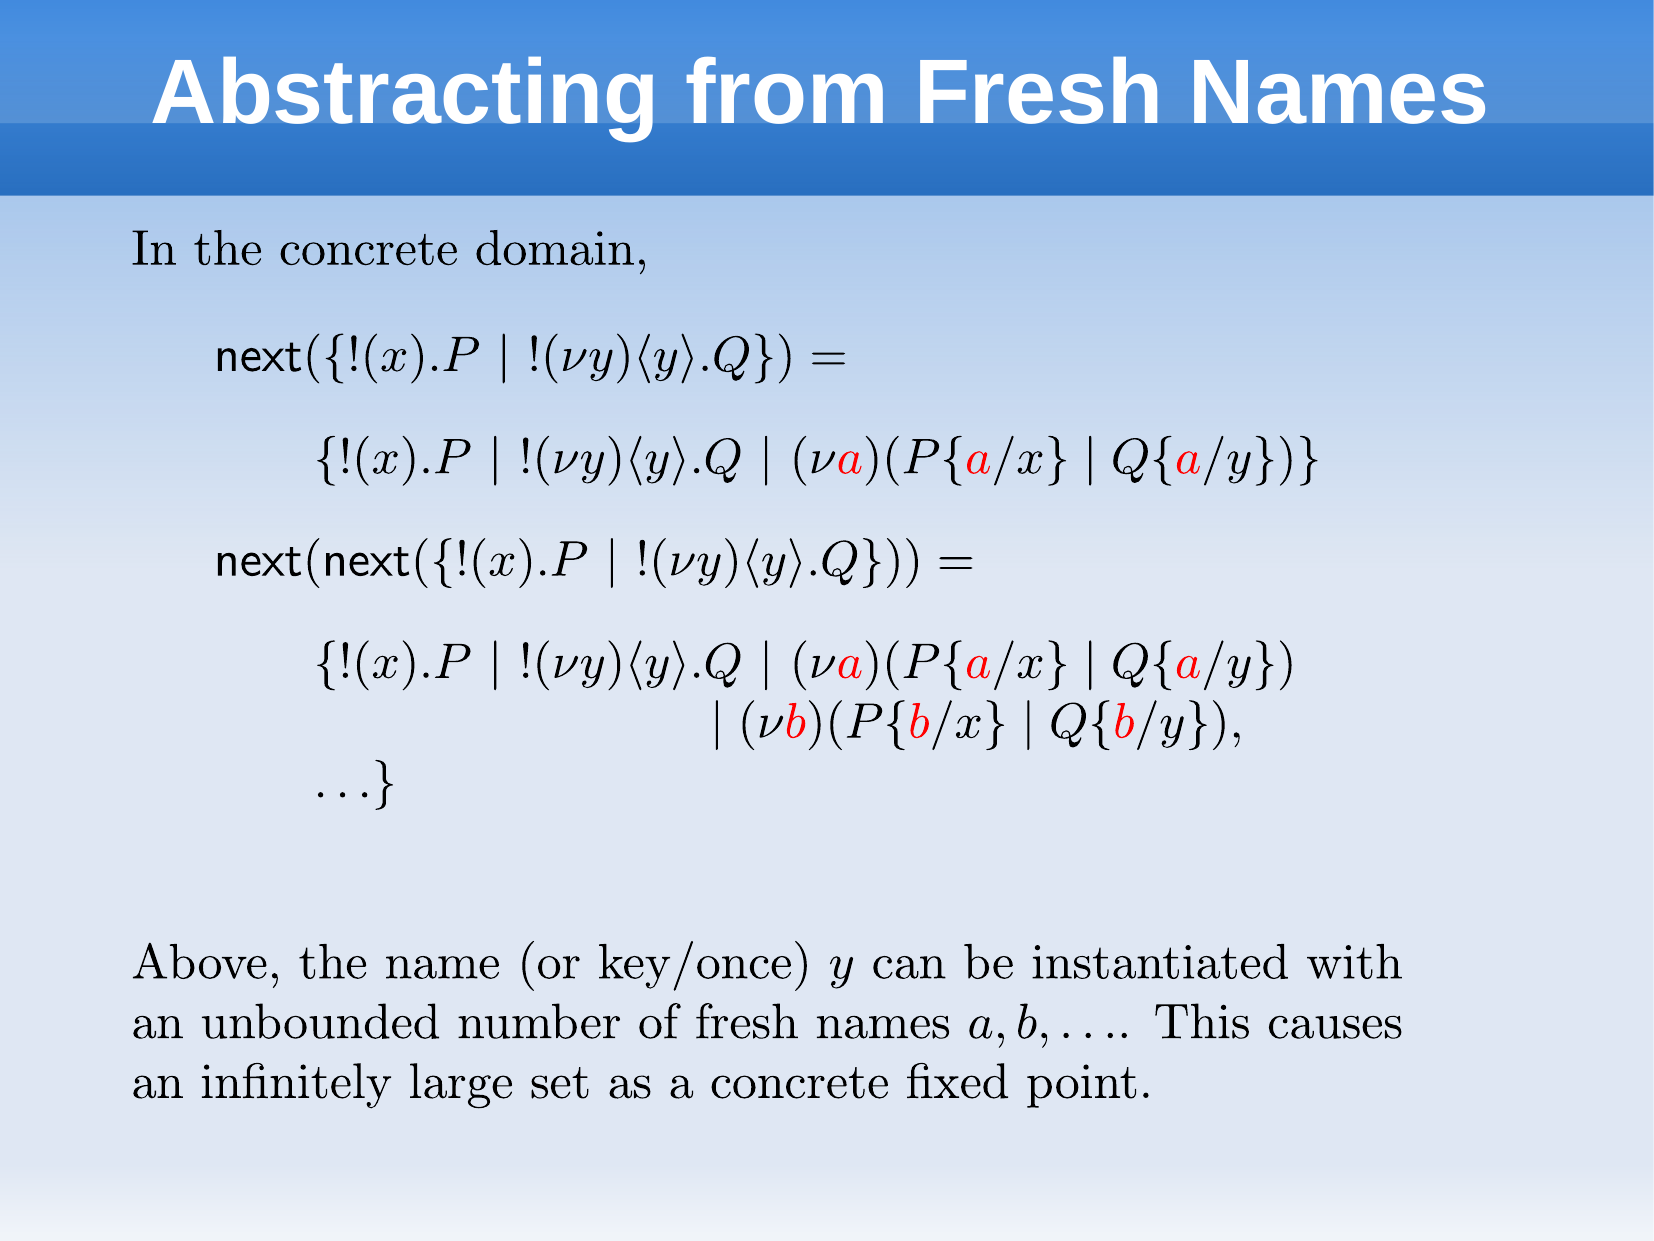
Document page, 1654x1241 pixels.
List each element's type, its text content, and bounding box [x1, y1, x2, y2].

title Abstracting from Fresh Names [76, 0, 1565, 196]
picture [0, 0, 1654, 1241]
text_box [131, 229, 1403, 1109]
